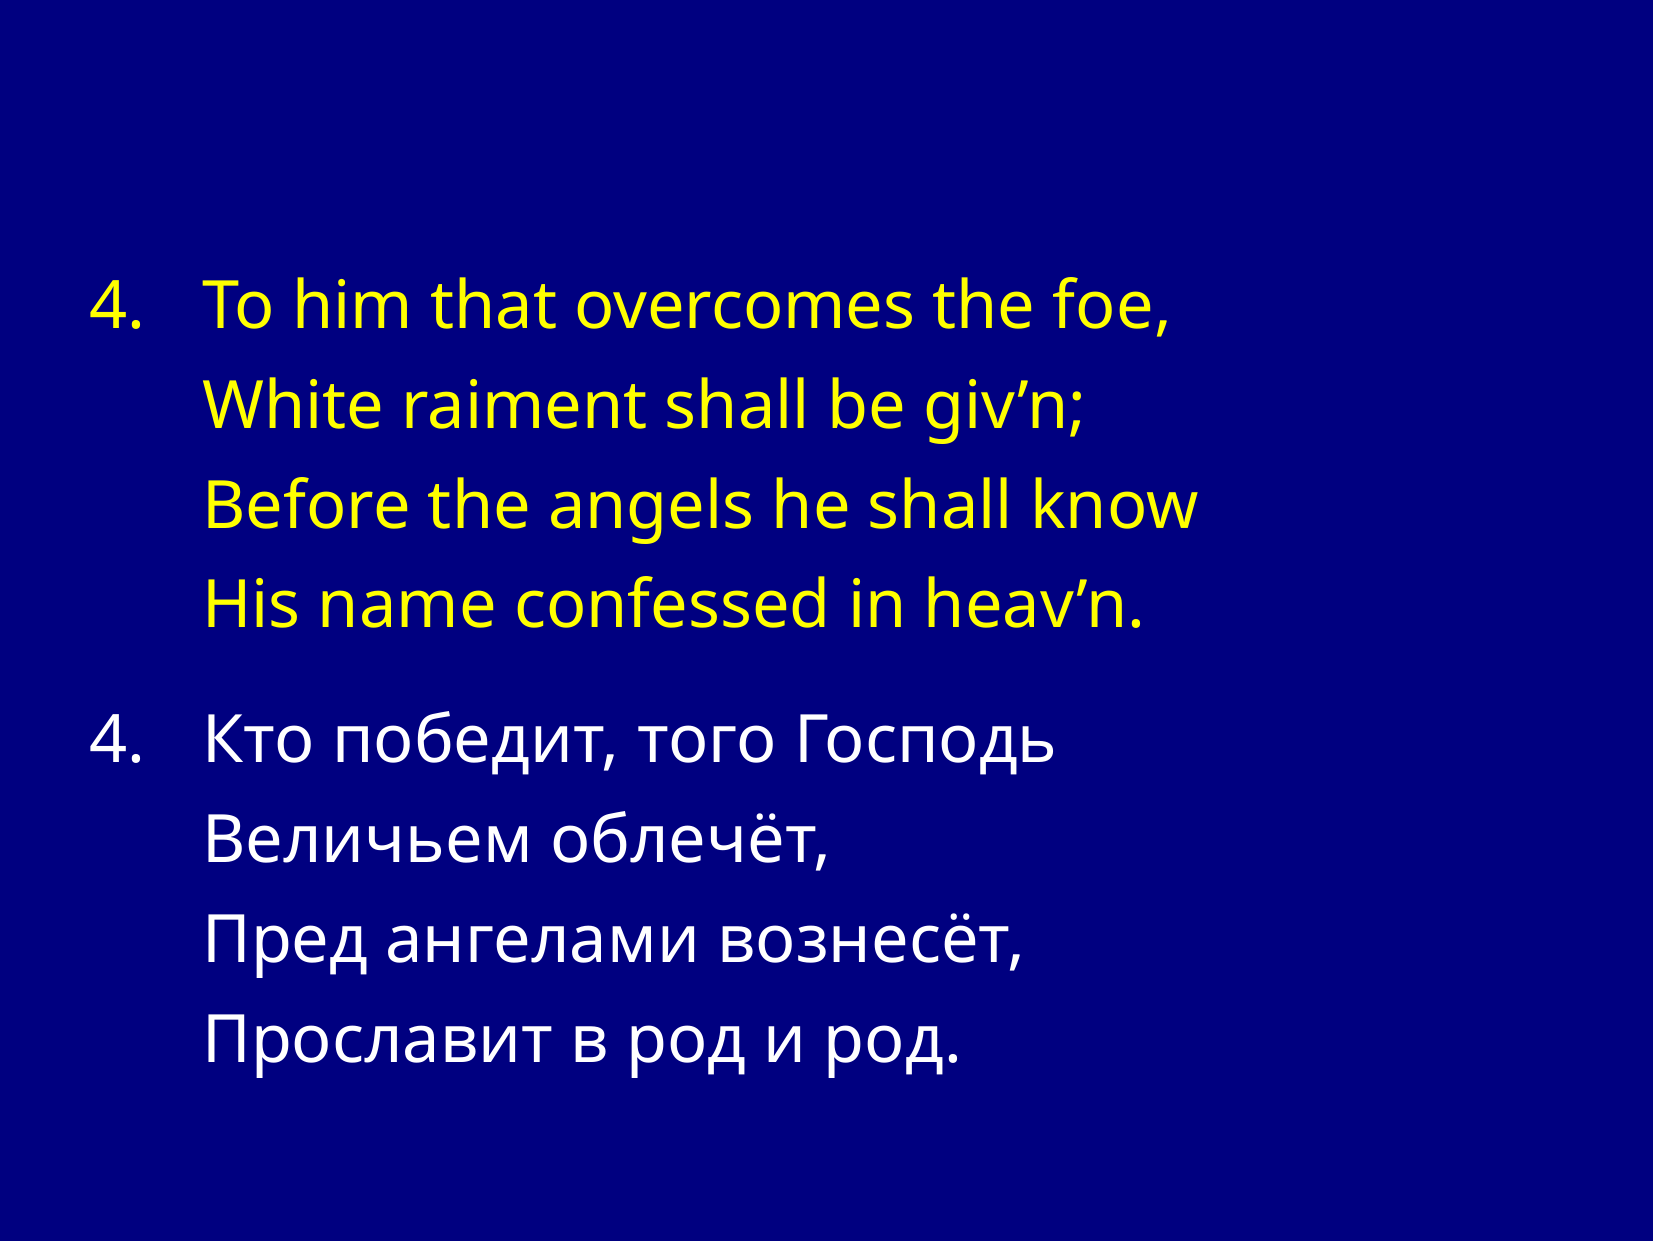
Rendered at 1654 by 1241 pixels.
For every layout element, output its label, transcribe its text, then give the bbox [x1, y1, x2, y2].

text_box 4. Кто победит, того Господь Величьем облечёт, Пред ангелами вознесёт, Прославит в род и род. [75, 675, 1576, 1163]
text_box 4. To him that overcomes the foe, White raiment shall be giv’n; Before the angels he shall know His name confessed in heav’n. [75, 150, 1576, 638]
